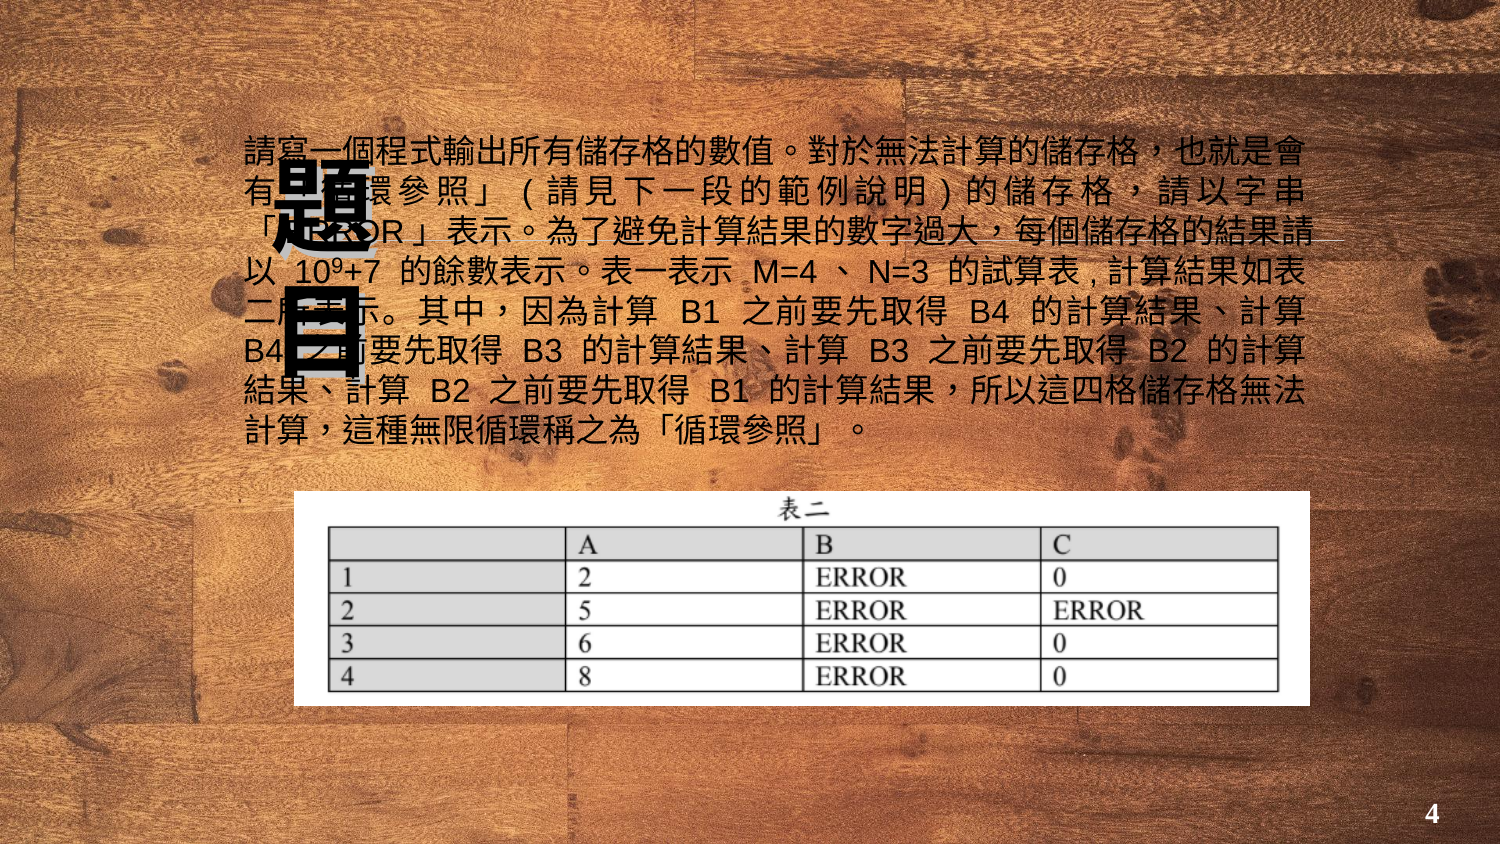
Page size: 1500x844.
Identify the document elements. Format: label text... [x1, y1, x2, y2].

slide_number 4 [1410, 779, 1500, 844]
text_box 請寫一個程式輸出所有儲存格的數值。對於無法計算的儲存格，也就是會 有「循環參照」(請見下一段的範例說明)的儲存格，請以字串「ERROR」表示。為了避免計算結果的數字過大，每個儲存格的結果請以 109+7 的餘數表示。表一表示 M=4、N=3 的試算表,計算結果如表二所表示。其中，因為計算 B1 之前要先取得 B4 的計算結果、計算 B4 之前要先取得 B3 的計算結果、計算 B3 之前要先取得 B2 的計算結果、計算 B2 之前要先取得 B1 的計算結果，所以這四格儲存格無法計算，這種無限循環稱之為「循環參照」。 [228, 123, 1330, 457]
picture [294, 491, 1310, 706]
title 題 目 [28, 306, 210, 552]
